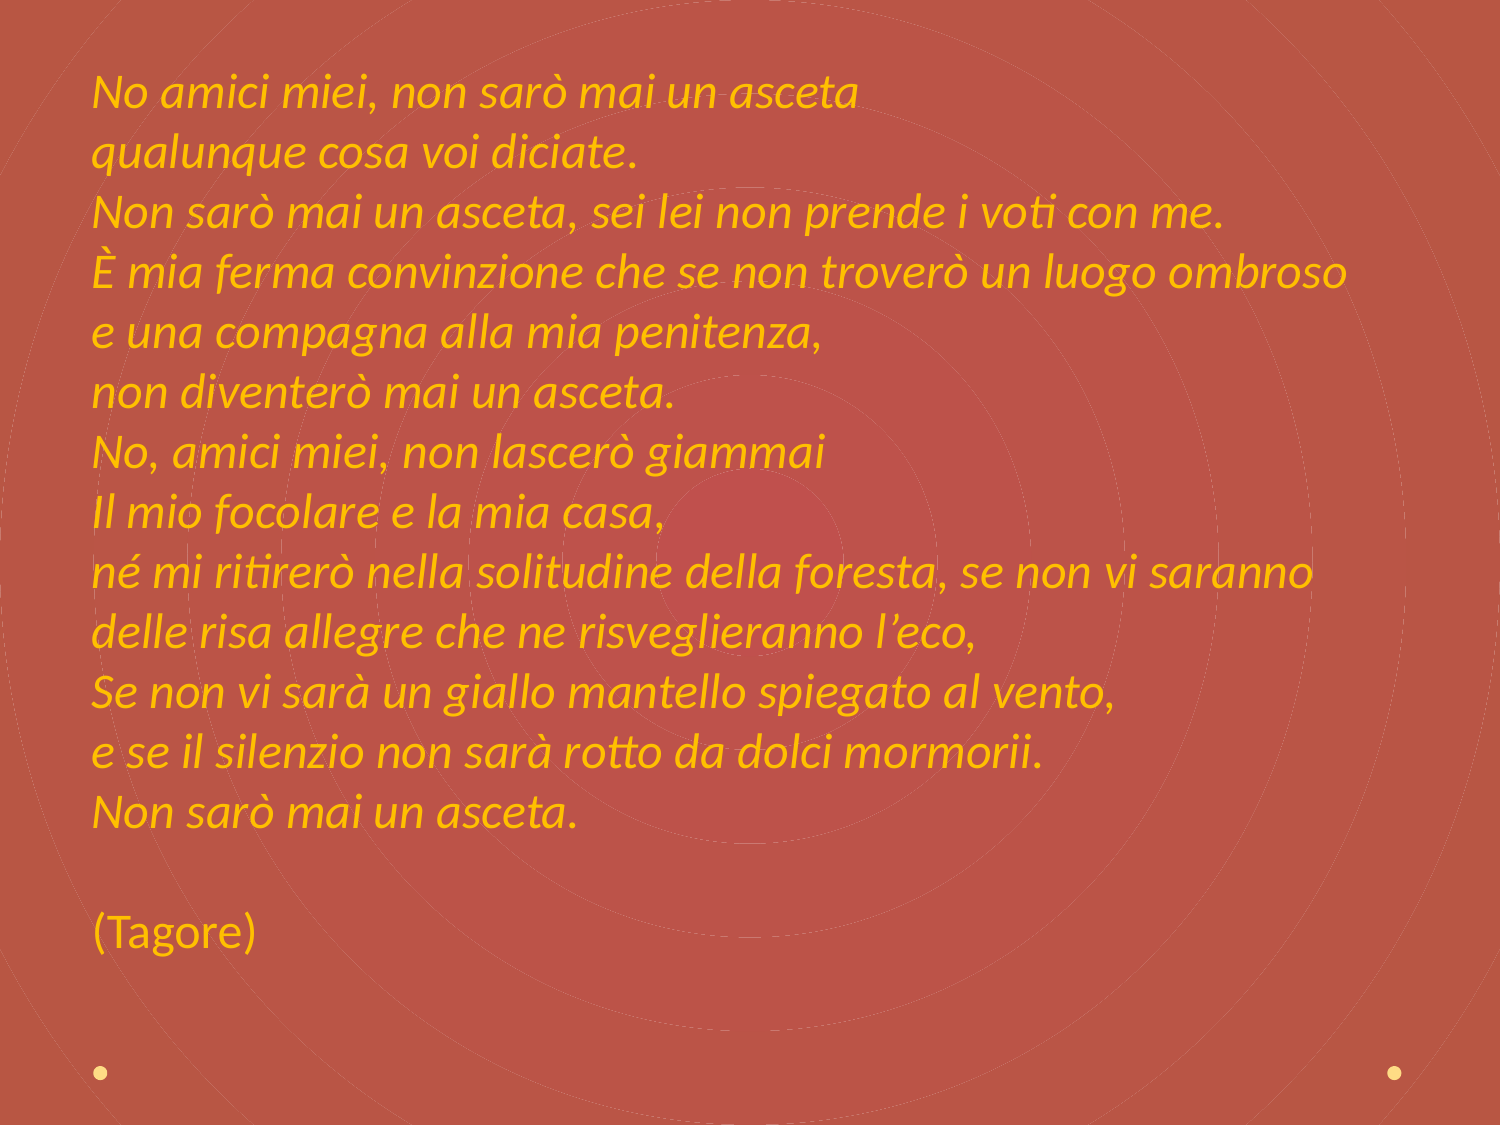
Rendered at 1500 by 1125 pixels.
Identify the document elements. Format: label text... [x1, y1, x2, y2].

text_box No amici miei, non sarò mai un asceta qualunque cosa voi diciate. Non sarò mai un asceta, sei lei non prende i voti con me. È mia ferma convinzione che se non troverò un luogo ombroso e una compagna alla mia penitenza, non diventerò mai un asceta. No, amici miei, non lascerò giammai Il mio focolare e la mia casa, né mi ritirerò nella solitudine della foresta, se non vi saranno delle risa allegre che ne risveglieranno l’eco, Se non vi sarà un giallo mantello spiegato al vento, e se il silenzio non sarà rotto da dolci mormorii. Non sarò mai un asceta. (Tagore) [76, 50, 1424, 1066]
